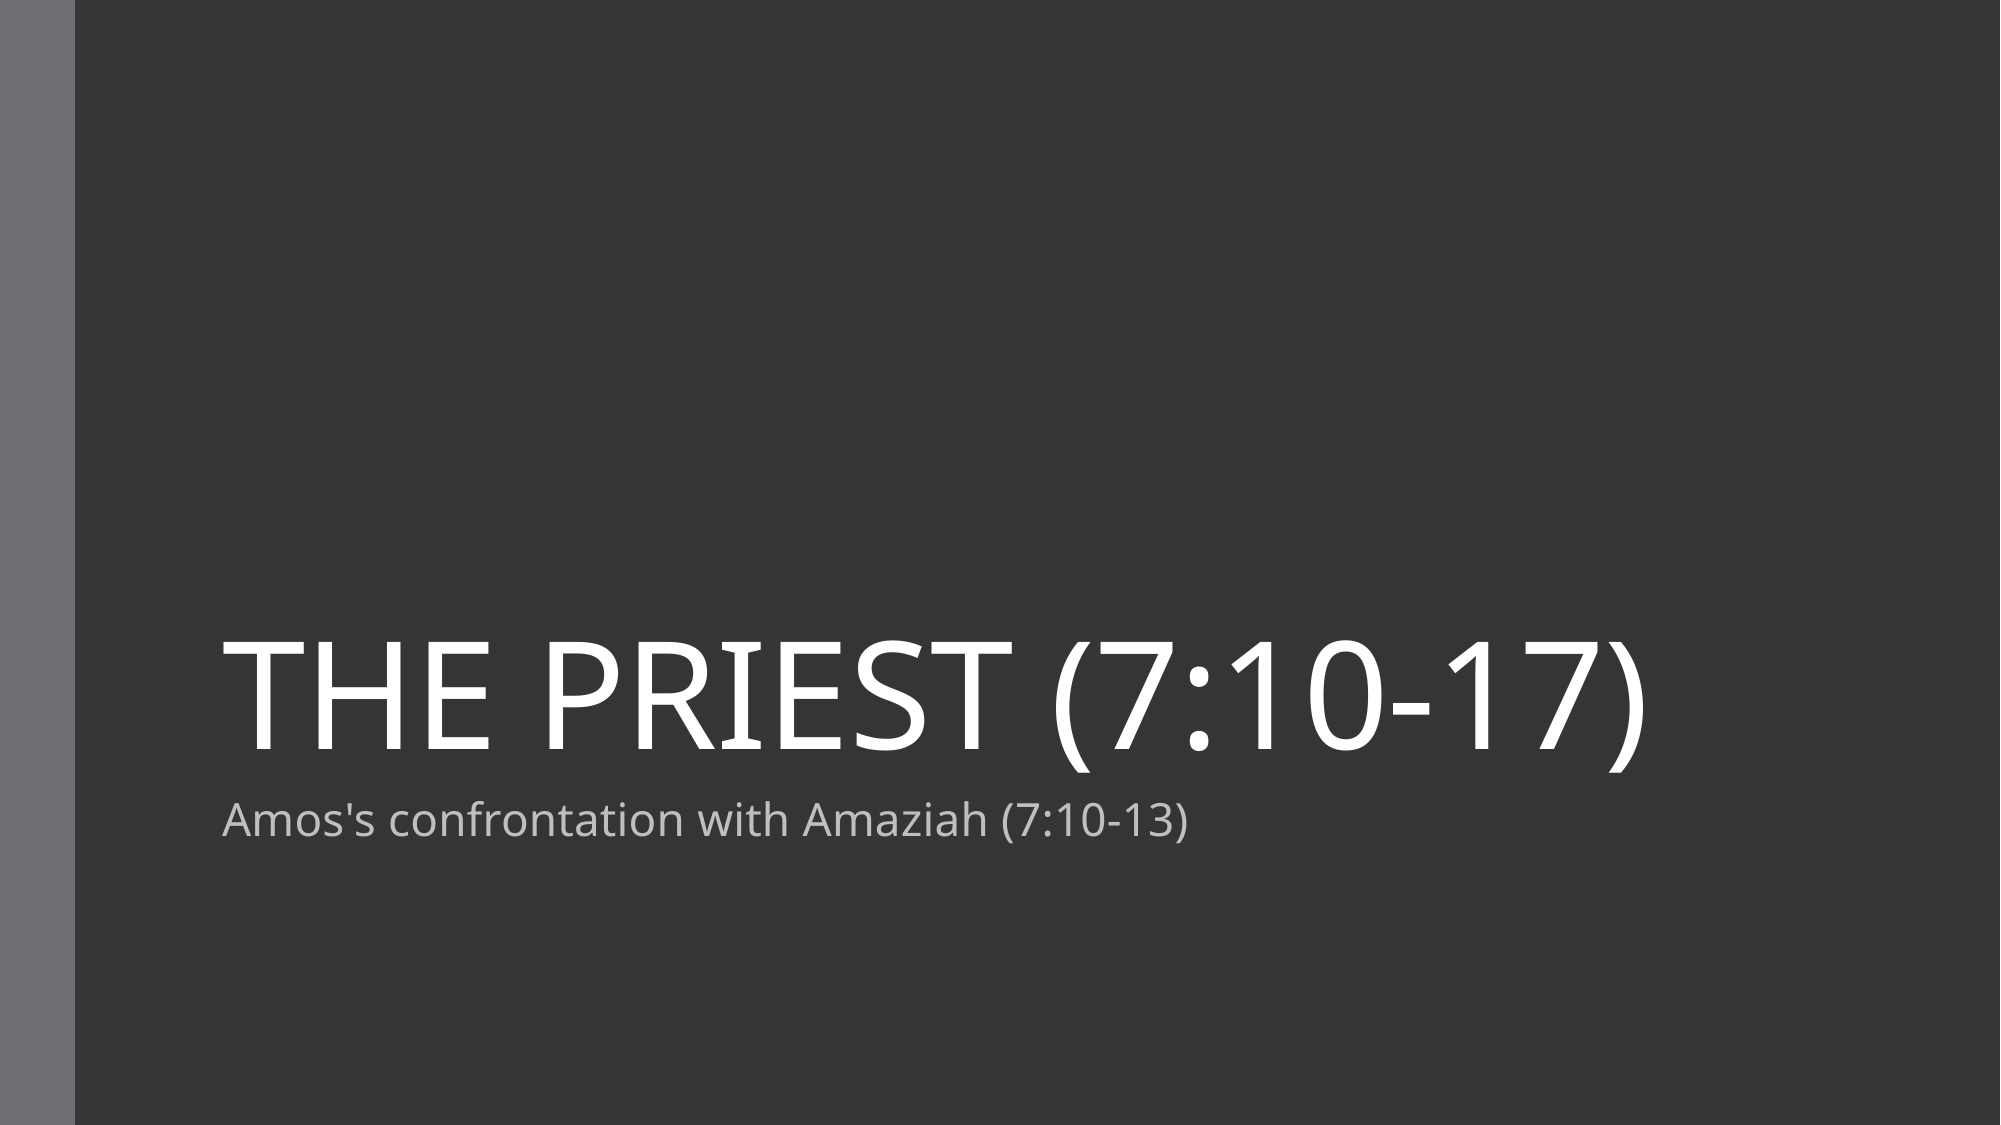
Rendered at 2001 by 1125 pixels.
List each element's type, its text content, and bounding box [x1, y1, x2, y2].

subtitle Amos's confrontation with Amaziah (7:10-13) [206, 787, 1752, 1066]
title THE PRIEST (7:10-17) [206, 124, 1752, 787]
